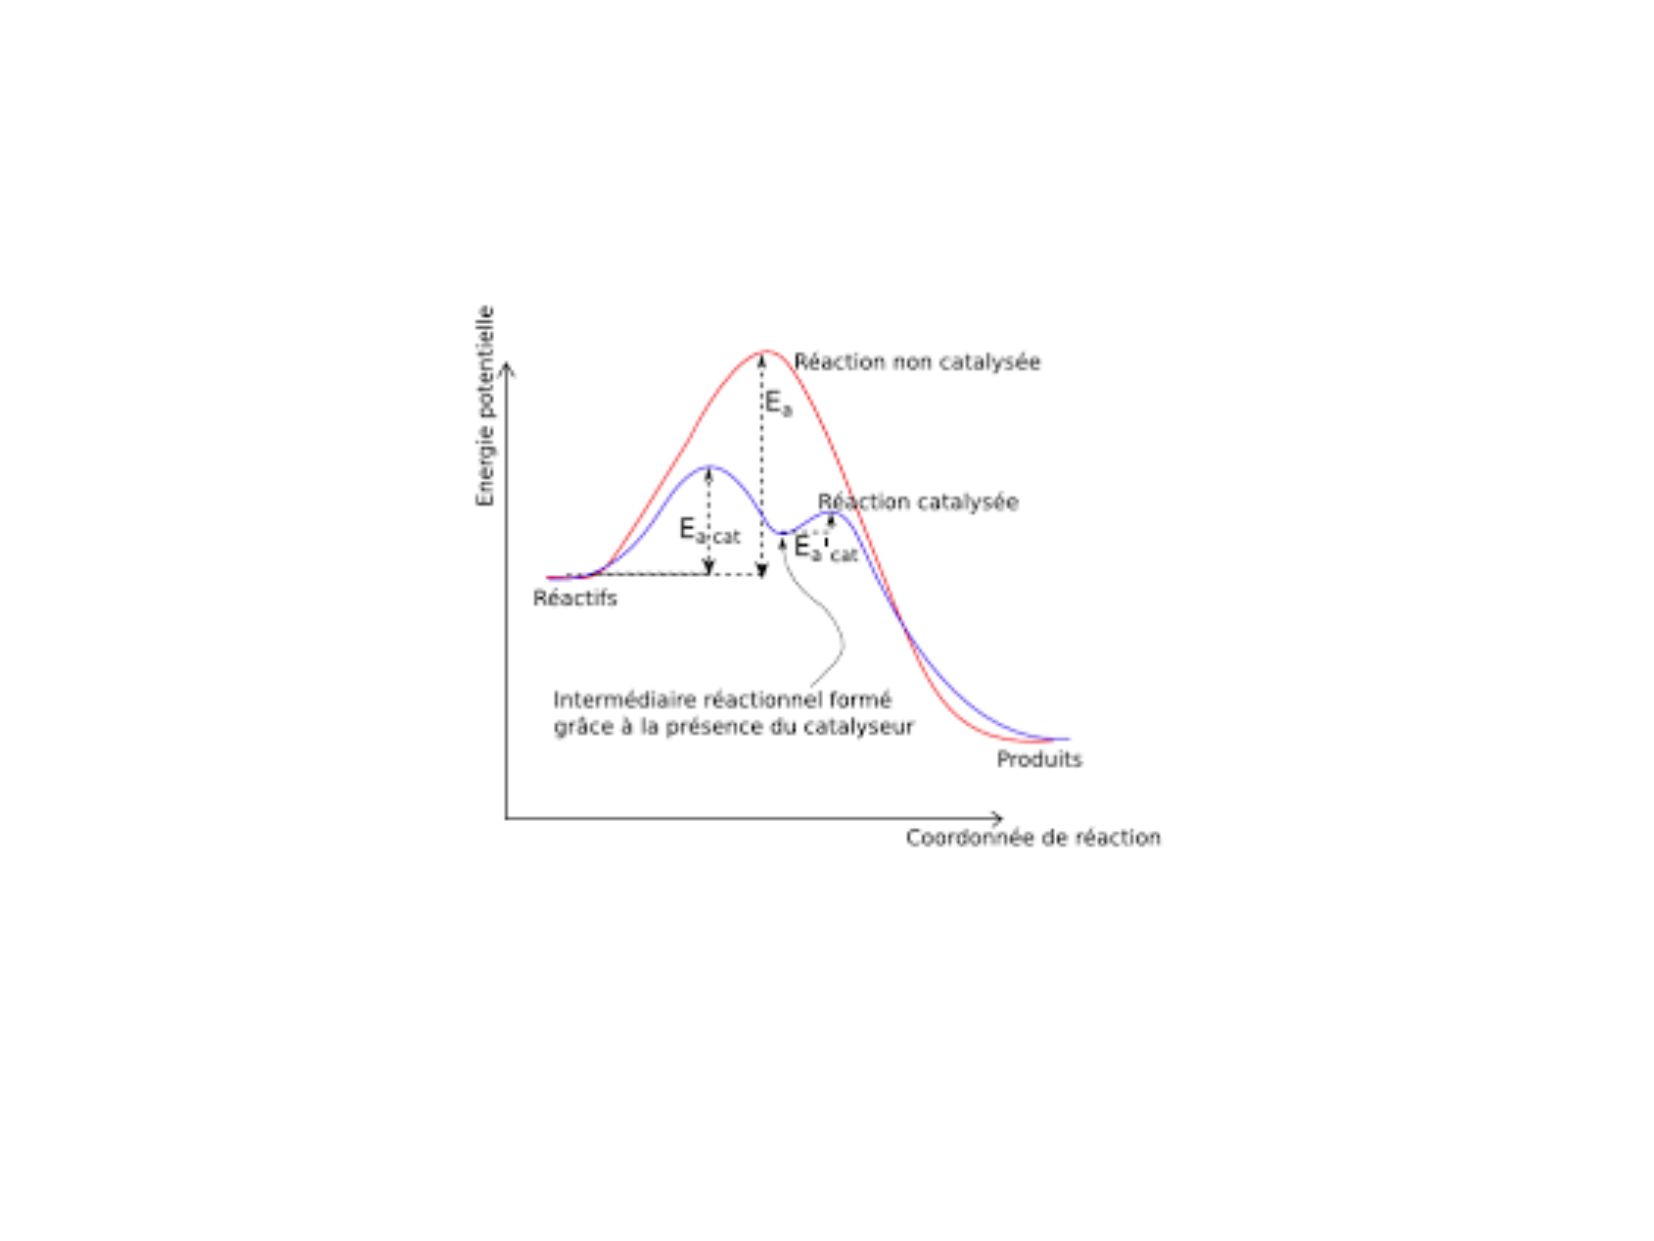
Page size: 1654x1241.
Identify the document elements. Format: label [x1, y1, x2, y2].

picture [453, 283, 1193, 871]
